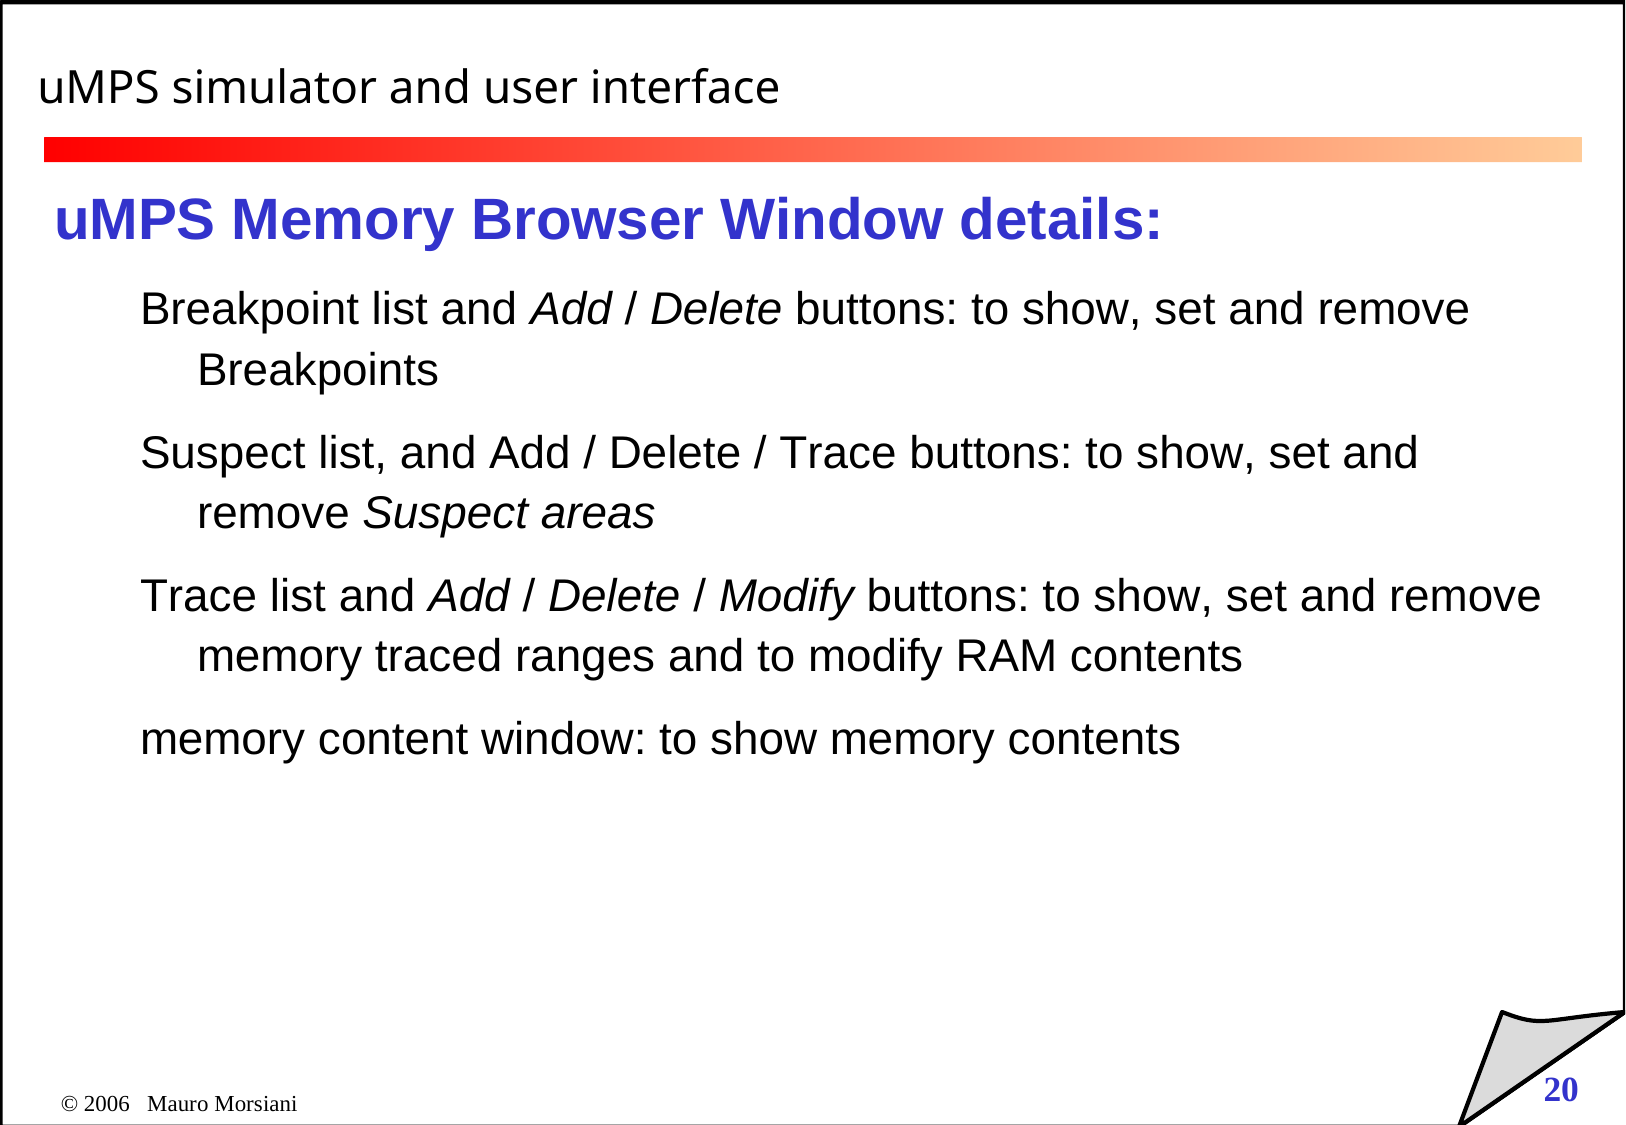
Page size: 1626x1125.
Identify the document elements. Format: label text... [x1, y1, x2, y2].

title uMPS simulator and user interface [37, 44, 1588, 131]
list uMPS Memory Browser Window details: Breakpoint list and Add / Delete buttons: to show, set and remove Breakpoints Suspect list, and Add / Delete / Trace buttons: to show, set and remove Suspect areas Trace list and Add / Delete / Modify buttons: to show, set and remove memory traced ranges and to modify RAM contents memory content window: to show memory contents [54, 187, 1571, 1124]
